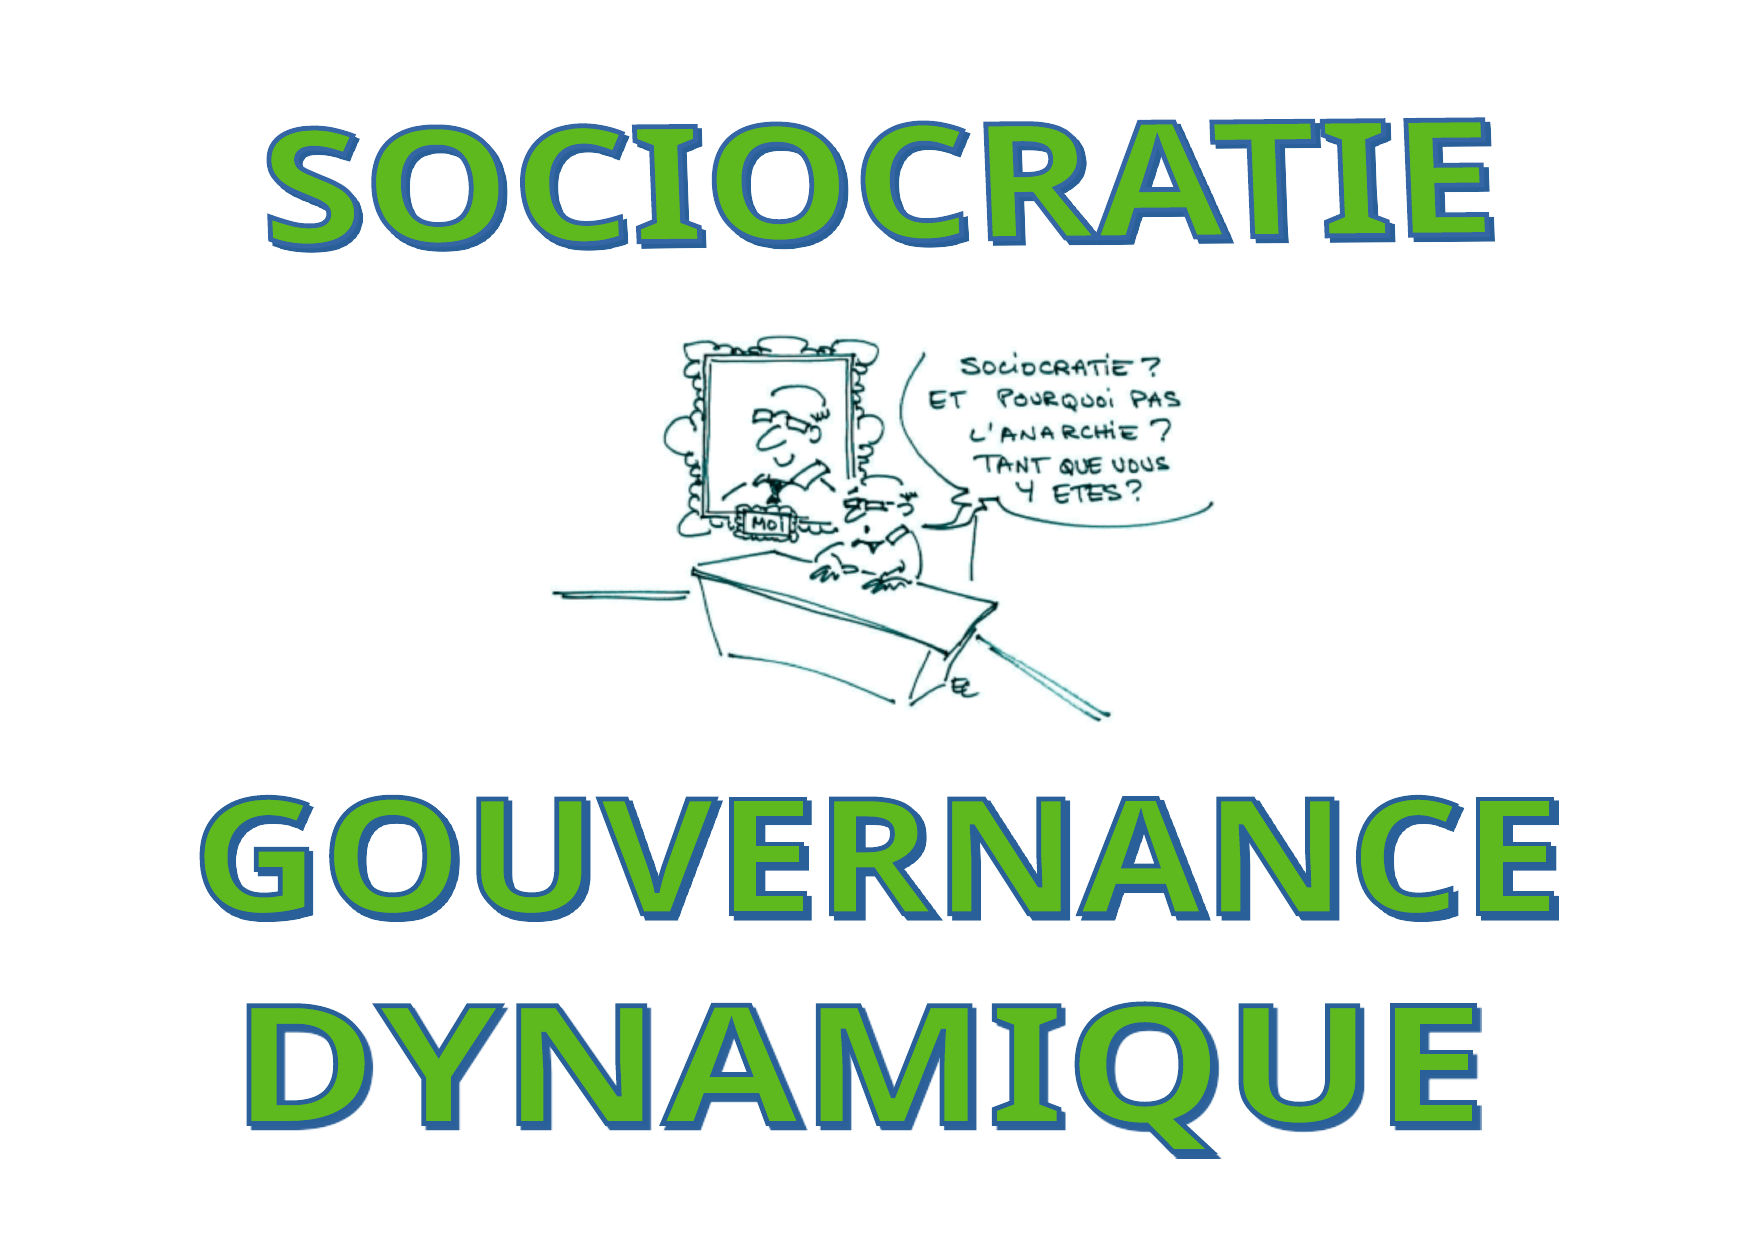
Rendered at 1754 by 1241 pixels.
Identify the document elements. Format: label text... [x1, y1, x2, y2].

text_box SOCIOCRATIE [1405, 119, 1488, 236]
text_box DYNAMIQUE [662, 1005, 801, 1124]
text_box SOCIOCRATIE [634, 126, 700, 242]
text_box SOCIOCRATIE [268, 128, 357, 247]
text_box SOCIOCRATIE [522, 125, 623, 244]
text_box DYNAMIQUE [1077, 1003, 1213, 1152]
text_box GOUVERNANCE [1218, 798, 1332, 914]
text_box GOUVERNANCE [1079, 798, 1203, 914]
text_box GOUVERNANCE [831, 798, 934, 914]
text_box DYNAMIQUE [376, 1005, 501, 1124]
text_box SOCIOCRATIE [1211, 121, 1314, 237]
text_box SOCIOCRATIE [1322, 120, 1388, 236]
text_box GOUVERNANCE [1478, 798, 1552, 914]
text_box SOCIOCRATIE [862, 122, 963, 241]
text_box DYNAMIQUE [1240, 1005, 1358, 1126]
text_box GOUVERNANCE [949, 798, 1063, 914]
text_box GOUVERNANCE [1358, 797, 1456, 916]
picture [541, 325, 1222, 734]
text_box DYNAMIQUE [1392, 1005, 1475, 1124]
text_box DYNAMIQUE [994, 1005, 1060, 1124]
text_box DYNAMIQUE [518, 1005, 645, 1124]
text_box SOCIOCRATIE [373, 126, 501, 245]
text_box SOCIOCRATIE [714, 124, 842, 243]
text_box GOUVERNANCE [598, 798, 716, 914]
text_box DYNAMIQUE [818, 1005, 971, 1124]
text_box GOUVERNANCE [478, 798, 584, 916]
text_box DYNAMIQUE [249, 1005, 367, 1124]
text_box GOUVERNANCE [202, 797, 307, 916]
text_box SOCIOCRATIE [985, 121, 1226, 239]
text_box GOUVERNANCE [731, 798, 805, 914]
text_box GOUVERNANCE [331, 797, 454, 916]
